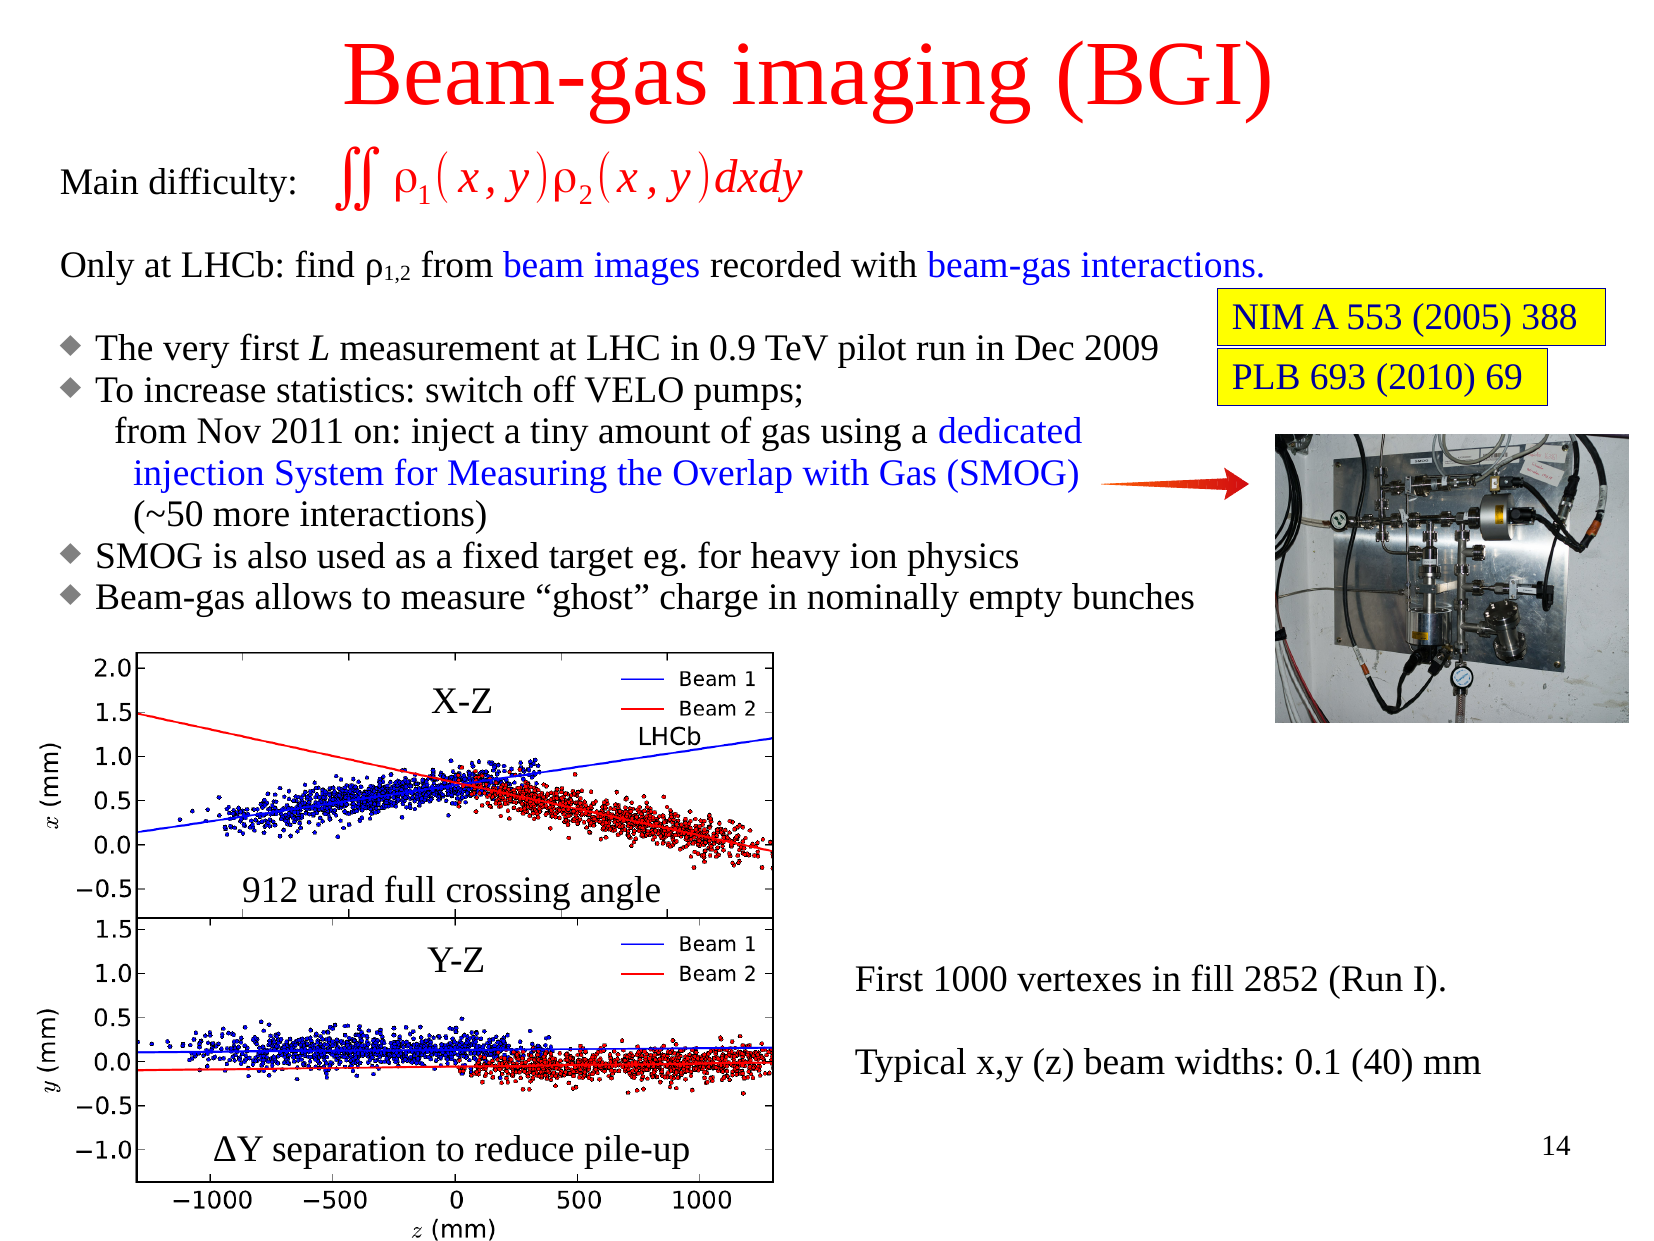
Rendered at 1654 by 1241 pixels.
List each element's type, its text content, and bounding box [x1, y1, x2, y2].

picture [1275, 434, 1629, 723]
text_box 912 urad full crossing angle [129, 861, 775, 918]
text_box PLB 693 (2010) 69 [1217, 348, 1548, 406]
text_box ΔY separation to reduce pile-up [129, 1121, 775, 1178]
text_box X-Z [372, 672, 553, 729]
text_box NIM A 553 (2005) 388 [1217, 288, 1606, 346]
chart [317, 141, 818, 213]
text_box Y-Z [366, 932, 547, 989]
picture [29, 635, 796, 1241]
picture [1098, 465, 1252, 503]
text_box Beam-gas imaging (BGI) [23, 15, 1595, 154]
text_box Main difficulty: Only at LHCb: find ρ1,2 from beam images recorded with beam-gas interactions. The very first L measurement at LHC in 0.9 TeV pilot run in Dec 2009 To increase statistics: switch off VELO pumps; from Nov 2011 on: inject a tiny amount of gas using a dedicated injection System for Measuring the Overlap with Gas (SMOG) (~50 more interactions) SMOG is also used as a fixed target eg. for heavy ion physics Beam-gas allows to measure “ghost” charge in nominally empty bunches [45, 153, 1591, 643]
text_box First 1000 vertexes in fill 2852 (Run I). Typical x,y (z) beam widths: 0.1 (40) mm [840, 950, 1561, 1241]
